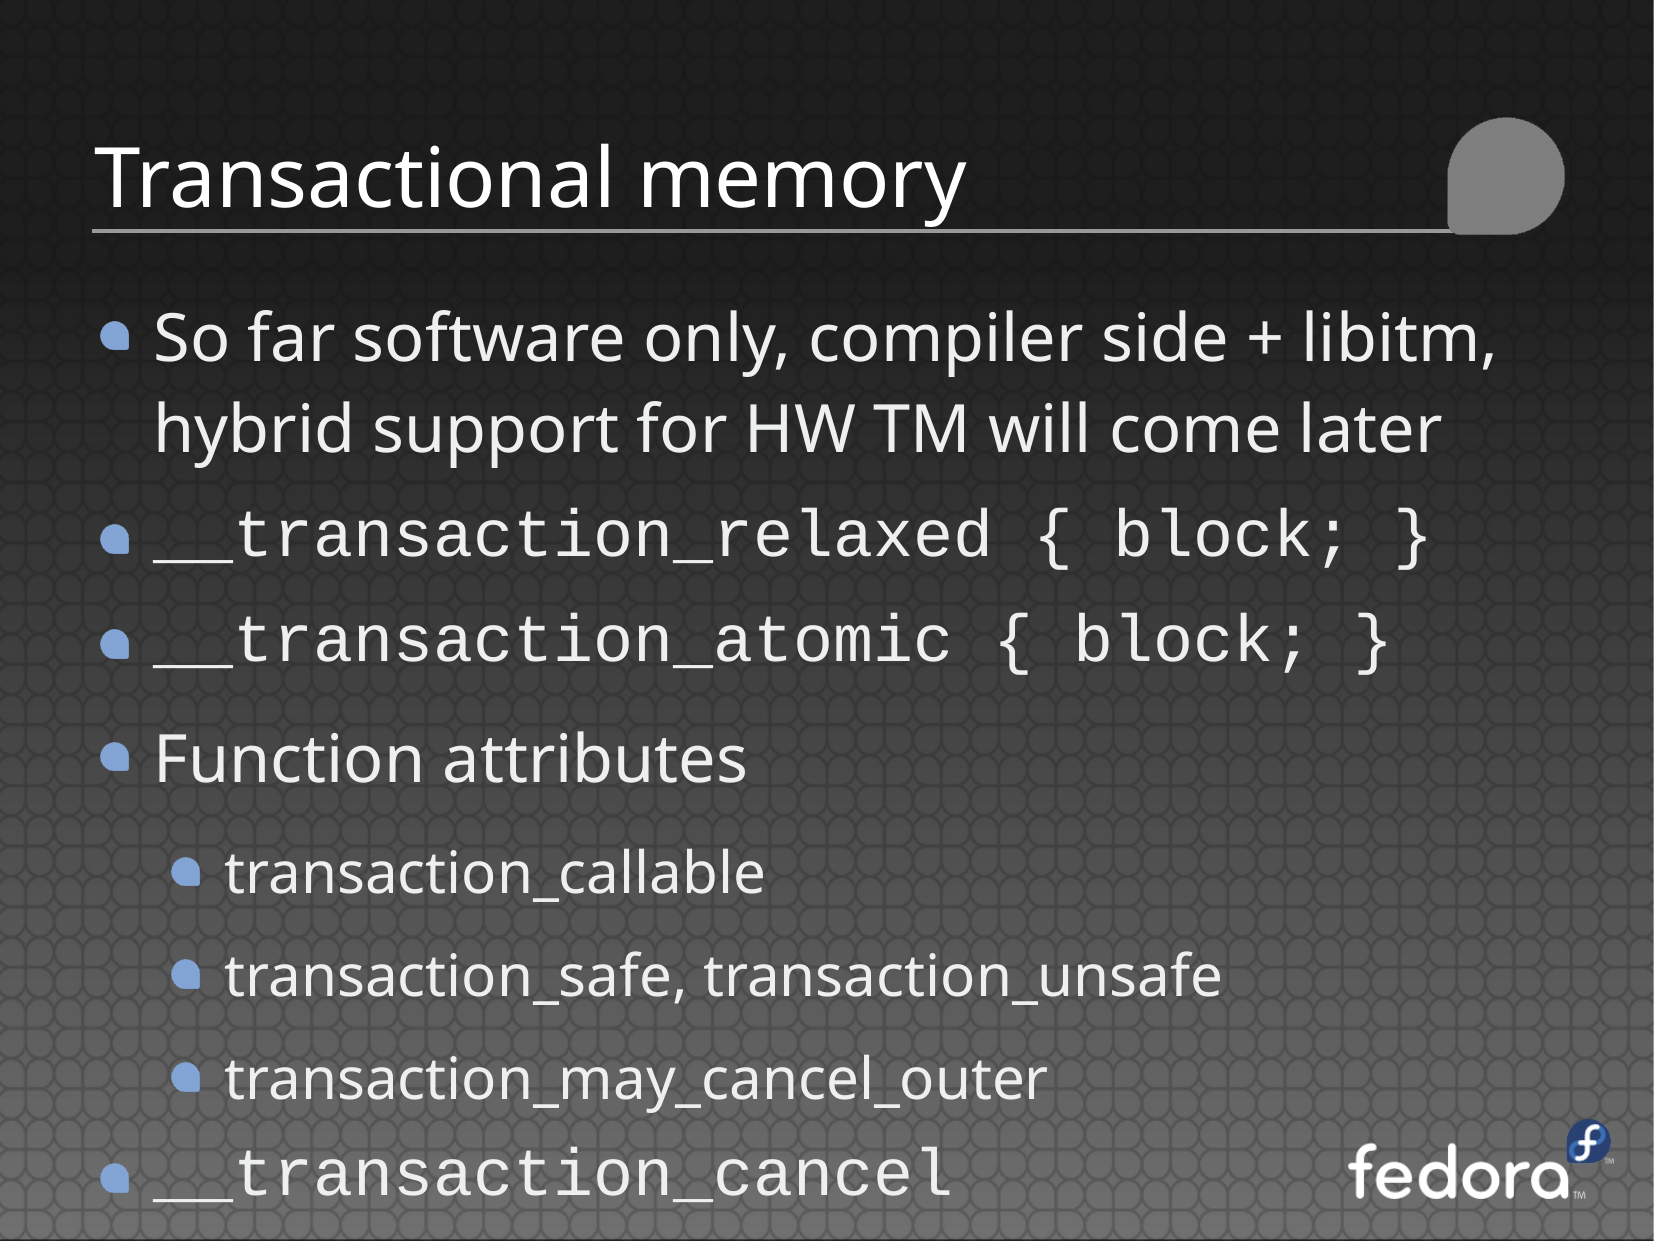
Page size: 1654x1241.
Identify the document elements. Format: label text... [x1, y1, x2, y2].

list So far software only, compiler side + libitm, hybrid support for HW TM will come later __transaction_relaxed { block; } __transaction_atomic { block; } Function attributes transaction_callable transaction_safe, transaction_unsafe transaction_may_cancel_outer __transaction_cancel [82, 290, 1571, 1221]
title Transactional memory [94, 100, 1426, 251]
picture [0, 0, 1654, 1241]
